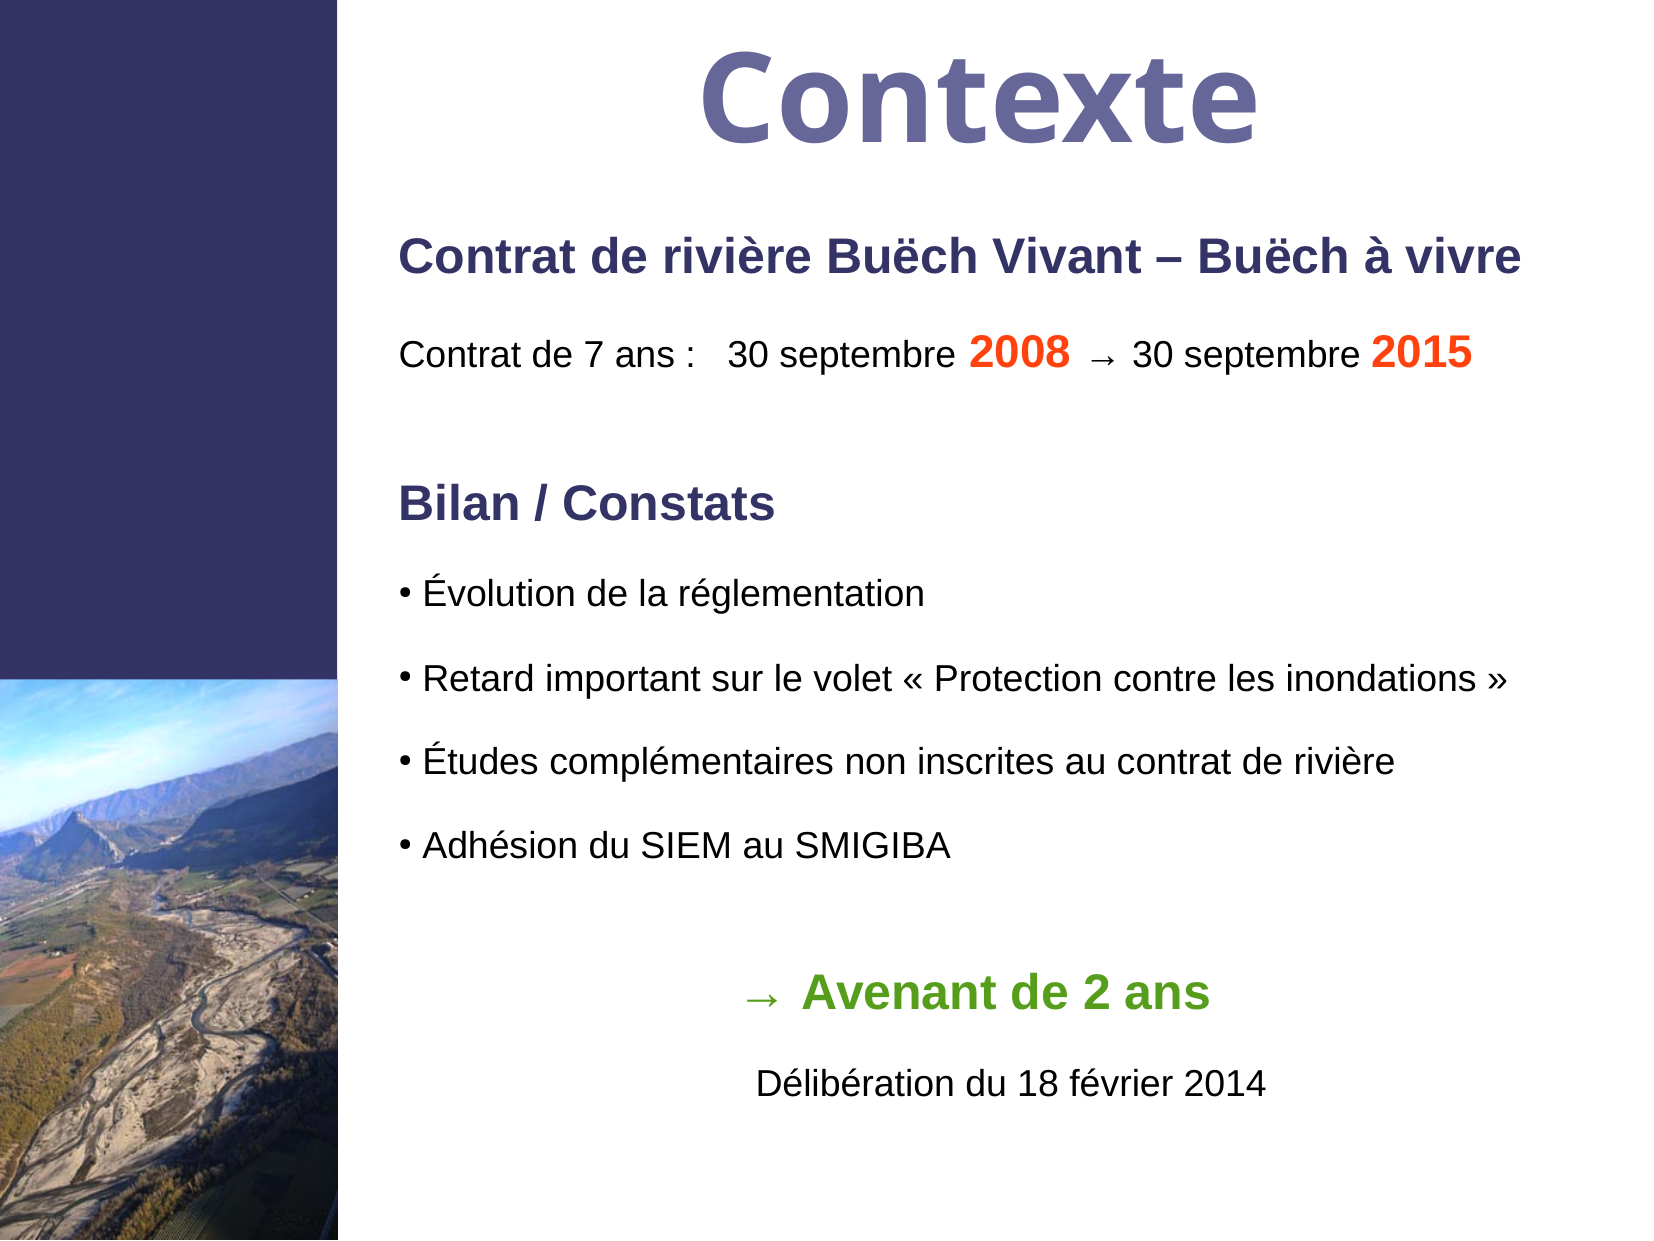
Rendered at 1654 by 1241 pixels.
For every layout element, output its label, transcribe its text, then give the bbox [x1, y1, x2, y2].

text_box Contexte [571, 0, 1388, 167]
picture [0, 680, 338, 1241]
text_box [0, 0, 338, 680]
text_box Contrat de rivière Buëch Vivant – Buëch à vivre Contrat de 7 ans : 30 septembre 2008 → 30 septembre 2015 Bilan / Constats Évolution de la réglementation Retard important sur le volet « Protection contre les inondations » Études complémentaires non inscrites au contrat de rivière Adhésion du SIEM au SMIGIBA → Avenant de 2 ans Délibération du 18 février 2014 [383, 221, 1565, 1195]
